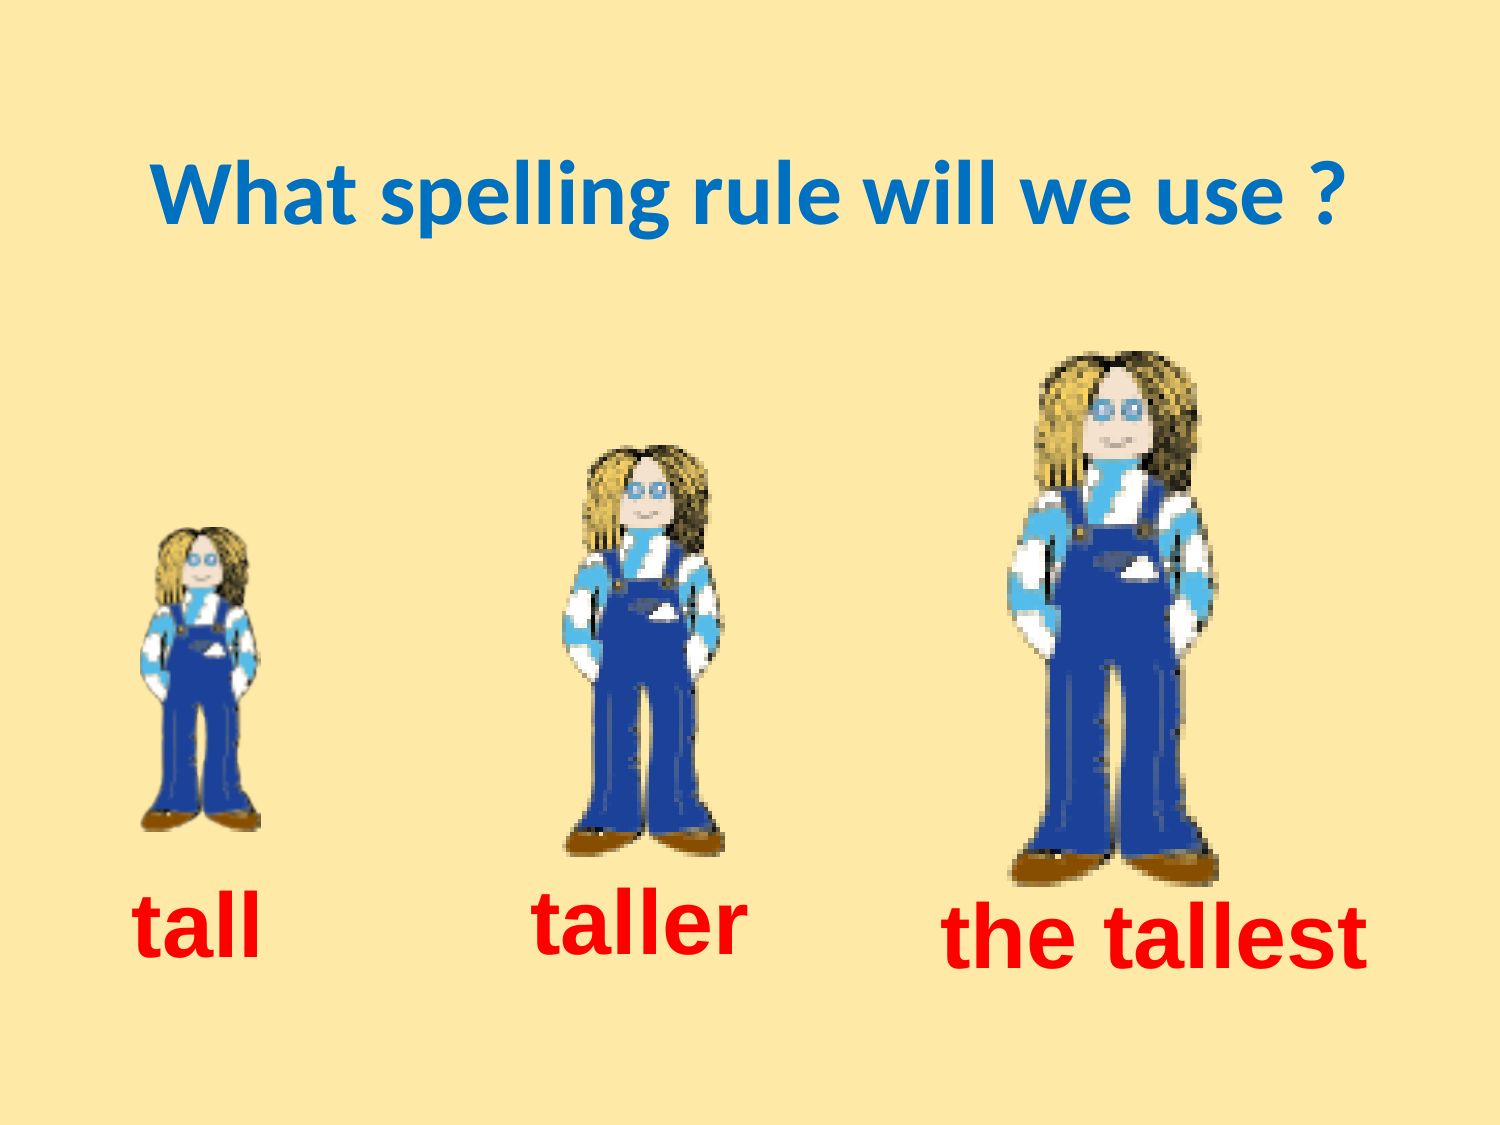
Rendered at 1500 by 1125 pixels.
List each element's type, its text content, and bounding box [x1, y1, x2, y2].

picture [1007, 351, 1219, 888]
text_box tall [117, 858, 422, 984]
text_box taller [515, 855, 891, 981]
picture [562, 445, 725, 857]
title What spelling rule will we use ? [75, 93, 1426, 282]
text_box the tallest [925, 869, 1500, 996]
picture [140, 527, 261, 833]
